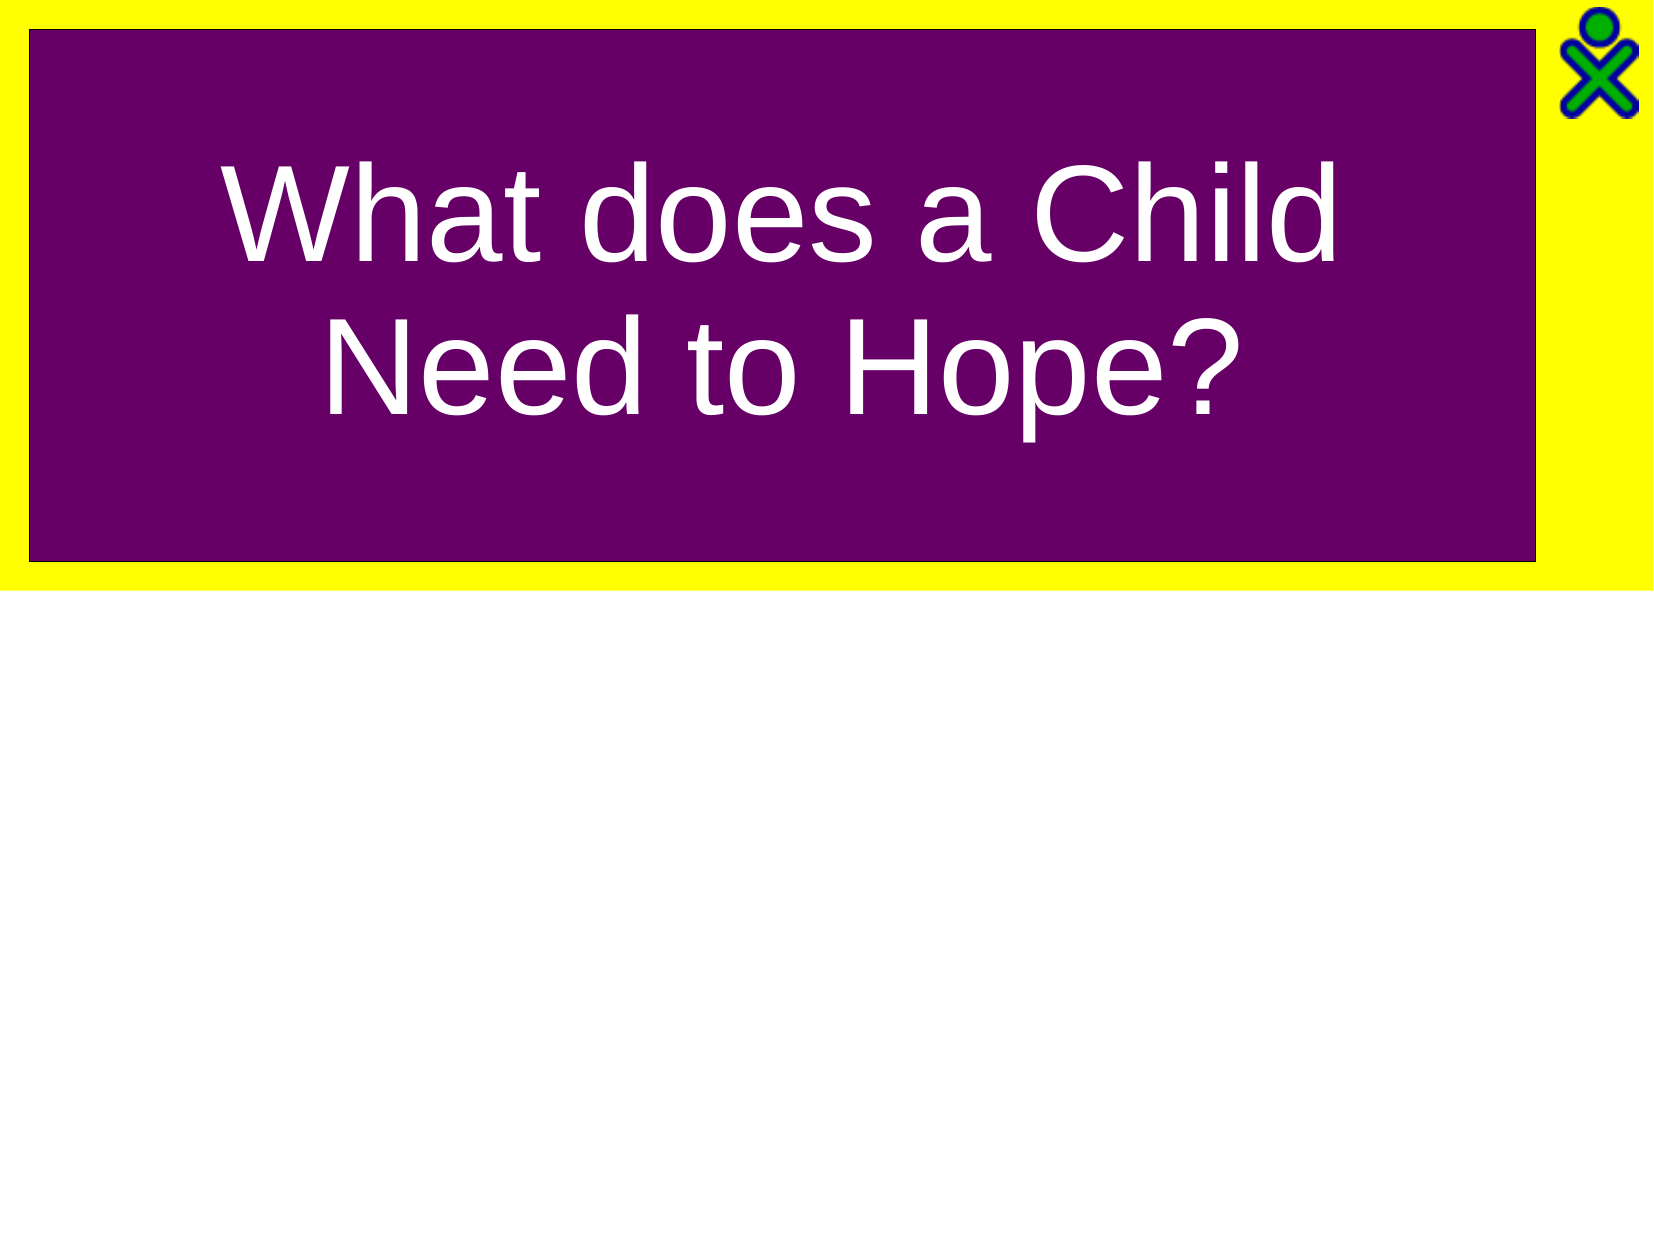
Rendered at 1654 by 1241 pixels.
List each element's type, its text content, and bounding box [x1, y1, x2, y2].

title What does a Child Need to Hope? [59, 49, 1506, 532]
picture [1559, 7, 1639, 119]
